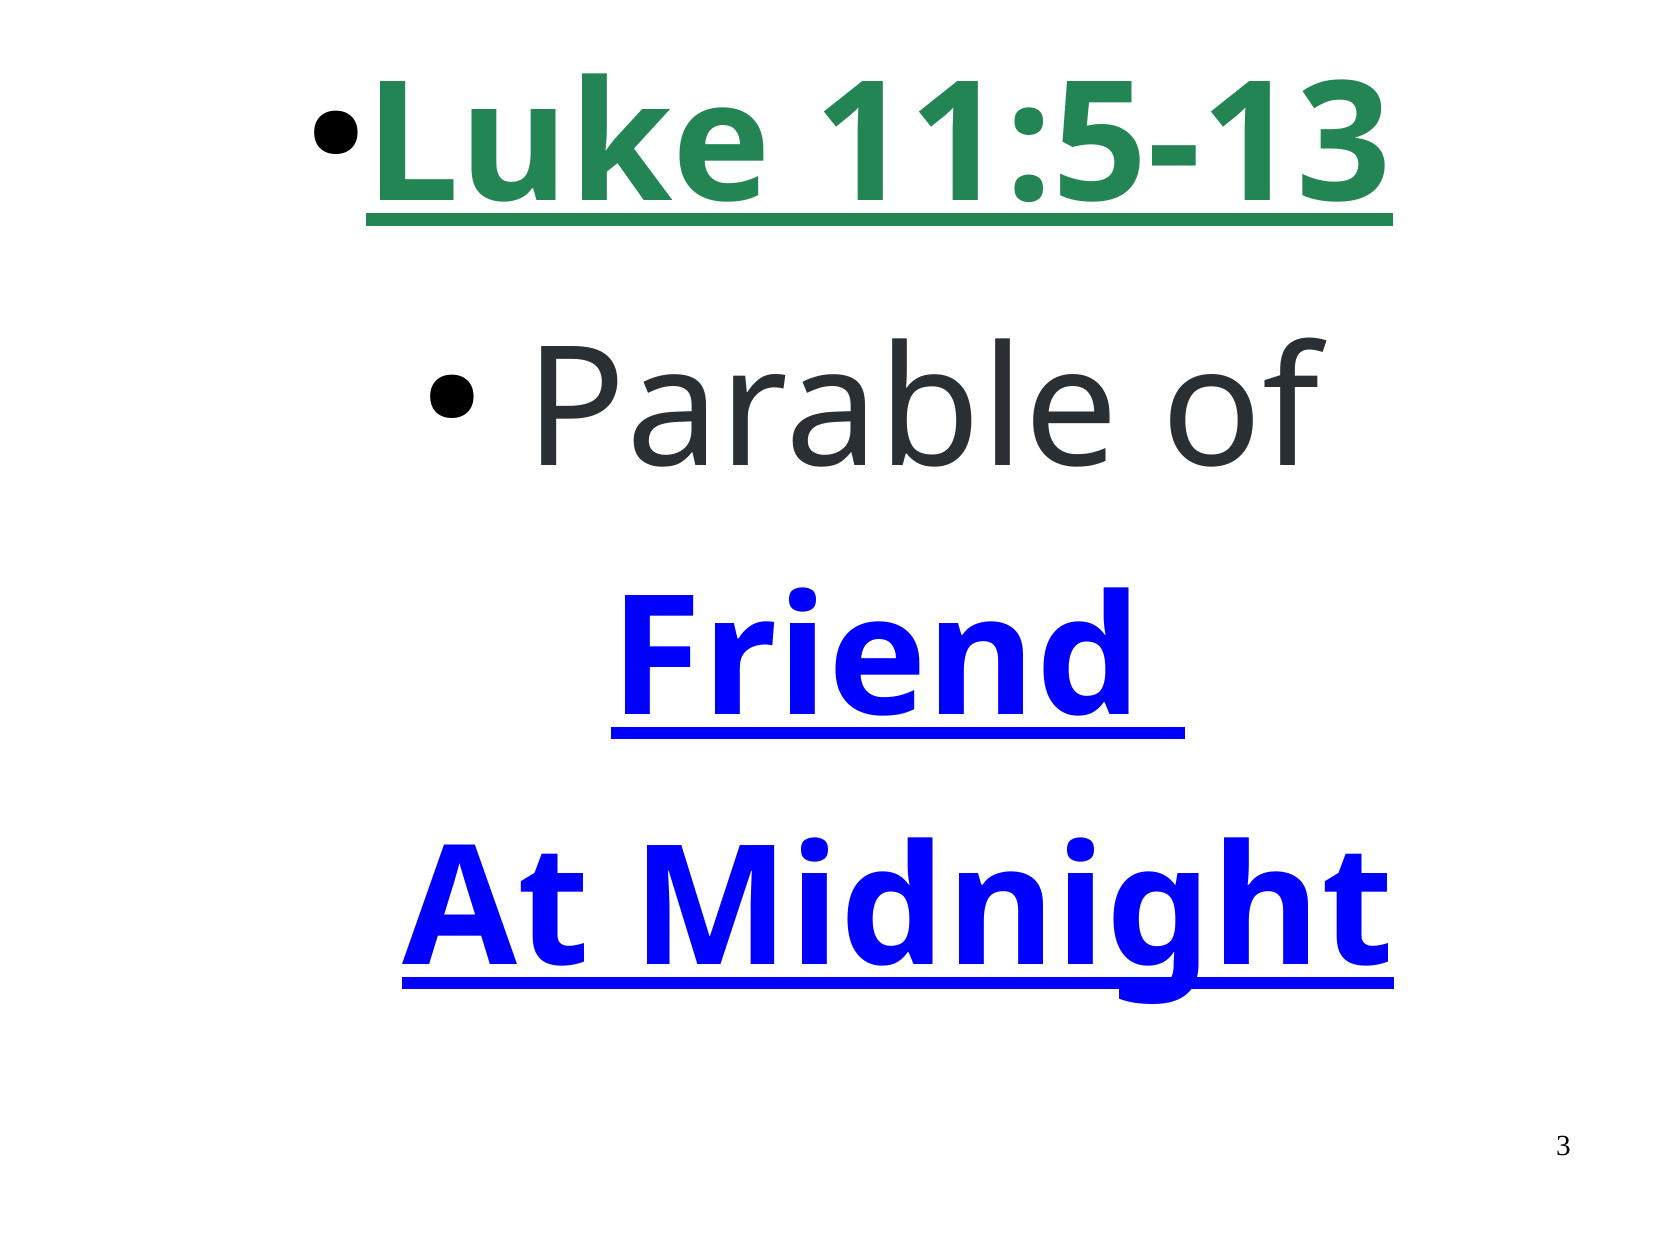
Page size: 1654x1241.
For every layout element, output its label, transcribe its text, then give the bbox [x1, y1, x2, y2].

list Luke 11:5-13 Parable of Friend At Midnight [37, 0, 1654, 1238]
